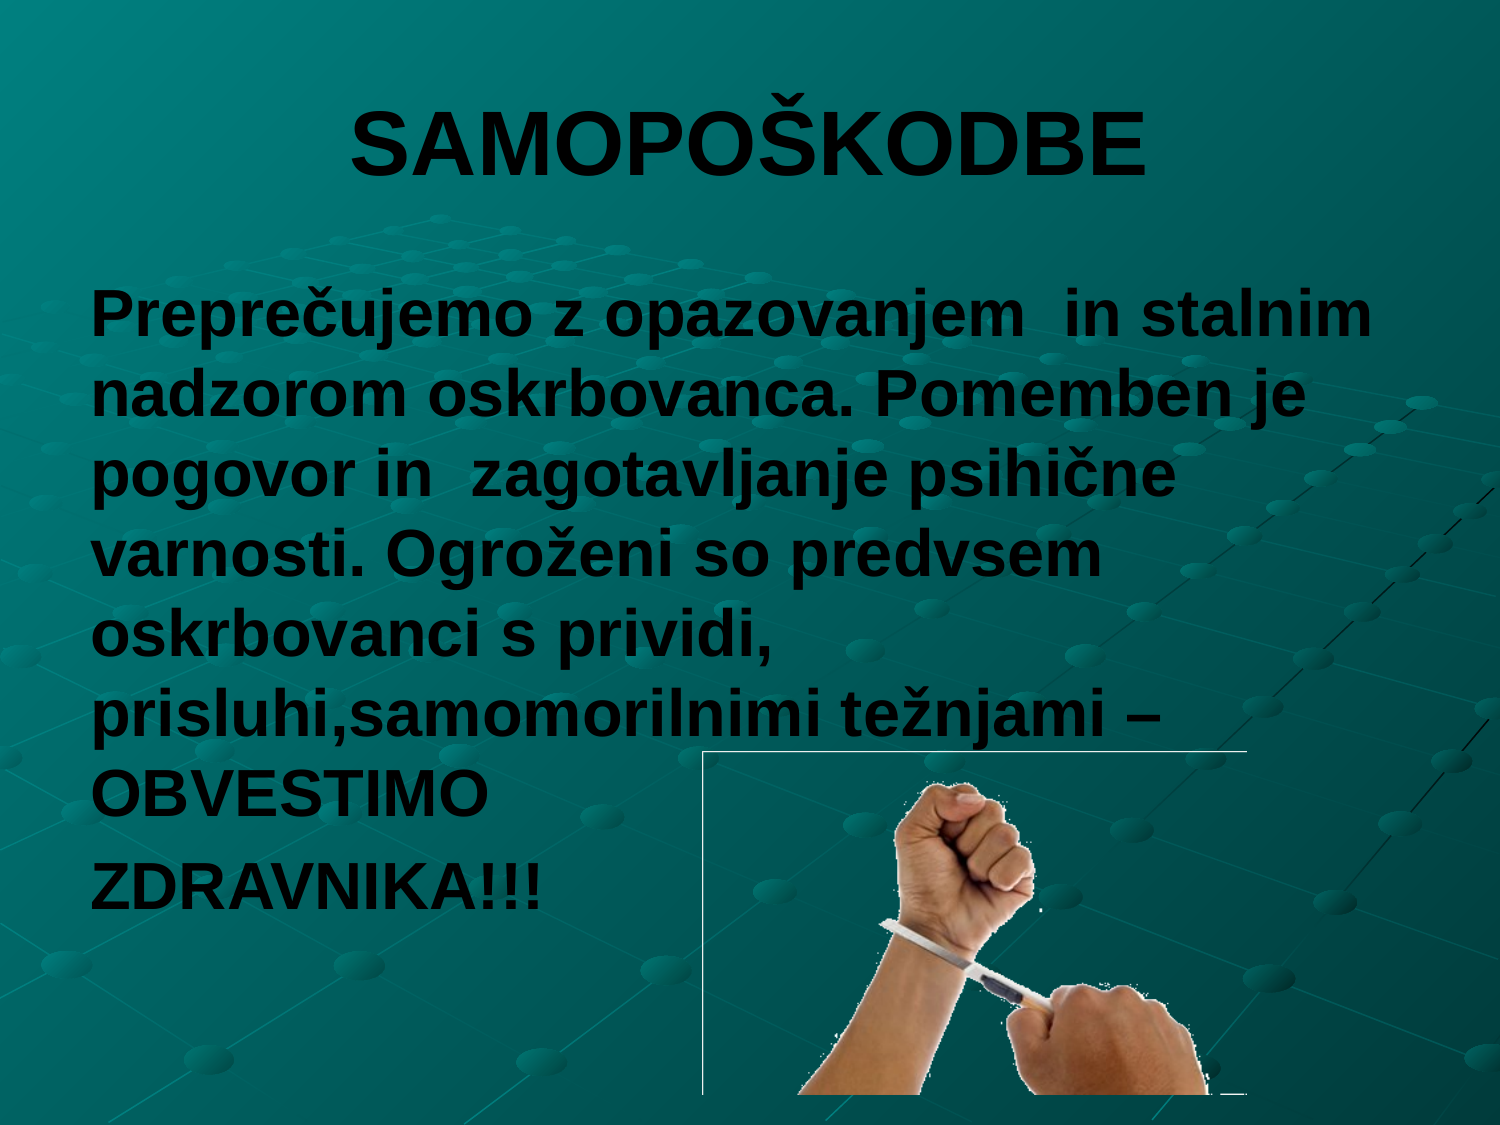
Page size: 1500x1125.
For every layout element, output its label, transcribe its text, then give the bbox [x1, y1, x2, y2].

list Preprečujemo z opazovanjem in stalnim nadzorom oskrbovanca. Pomemben je pogovor in zagotavljanje psihične varnosti. Ogroženi so predvsem oskrbovanci s prividi, prisluhi,samomorilnimi težnjami – OBVESTIMO ZDRAVNIKA!!! [75, 262, 1425, 1083]
title SAMOPOŠKODBE [75, 45, 1425, 233]
picture [702, 751, 1247, 1095]
